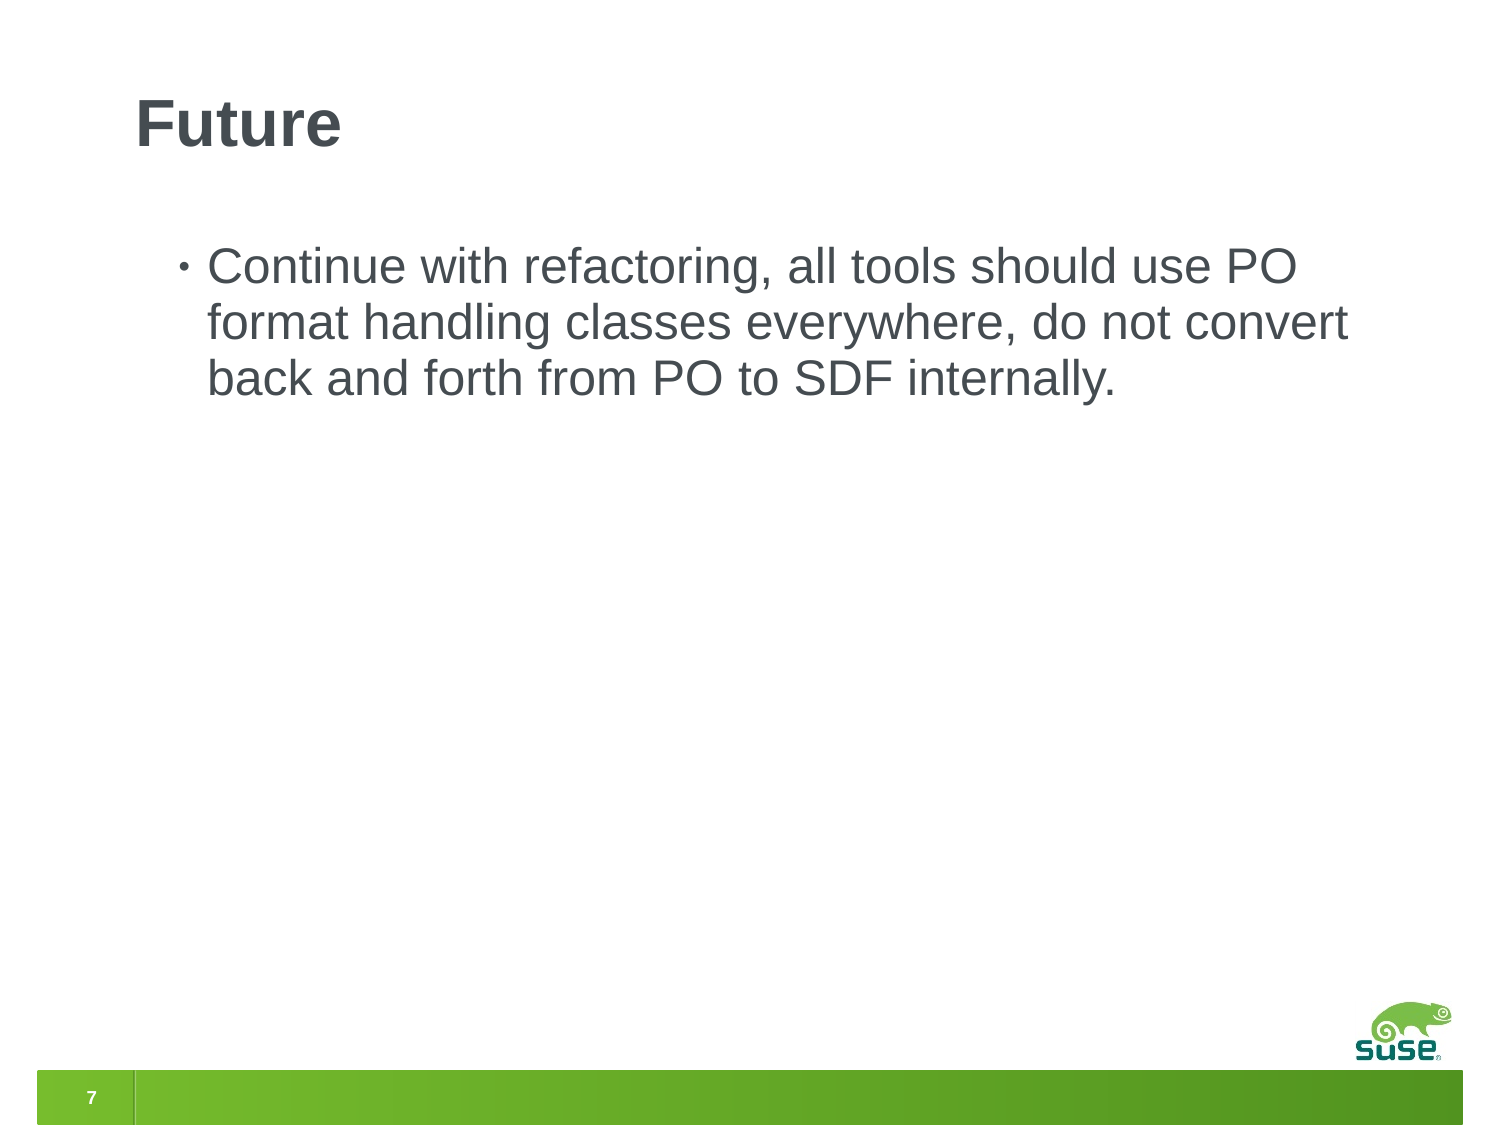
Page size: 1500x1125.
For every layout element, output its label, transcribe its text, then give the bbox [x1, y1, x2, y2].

list Continue with refactoring, all tools should use PO format handling classes everywhere, do not convert back and forth from PO to SDF internally. [135, 238, 1372, 892]
picture [1355, 1001, 1452, 1061]
title Future [135, 41, 1372, 204]
